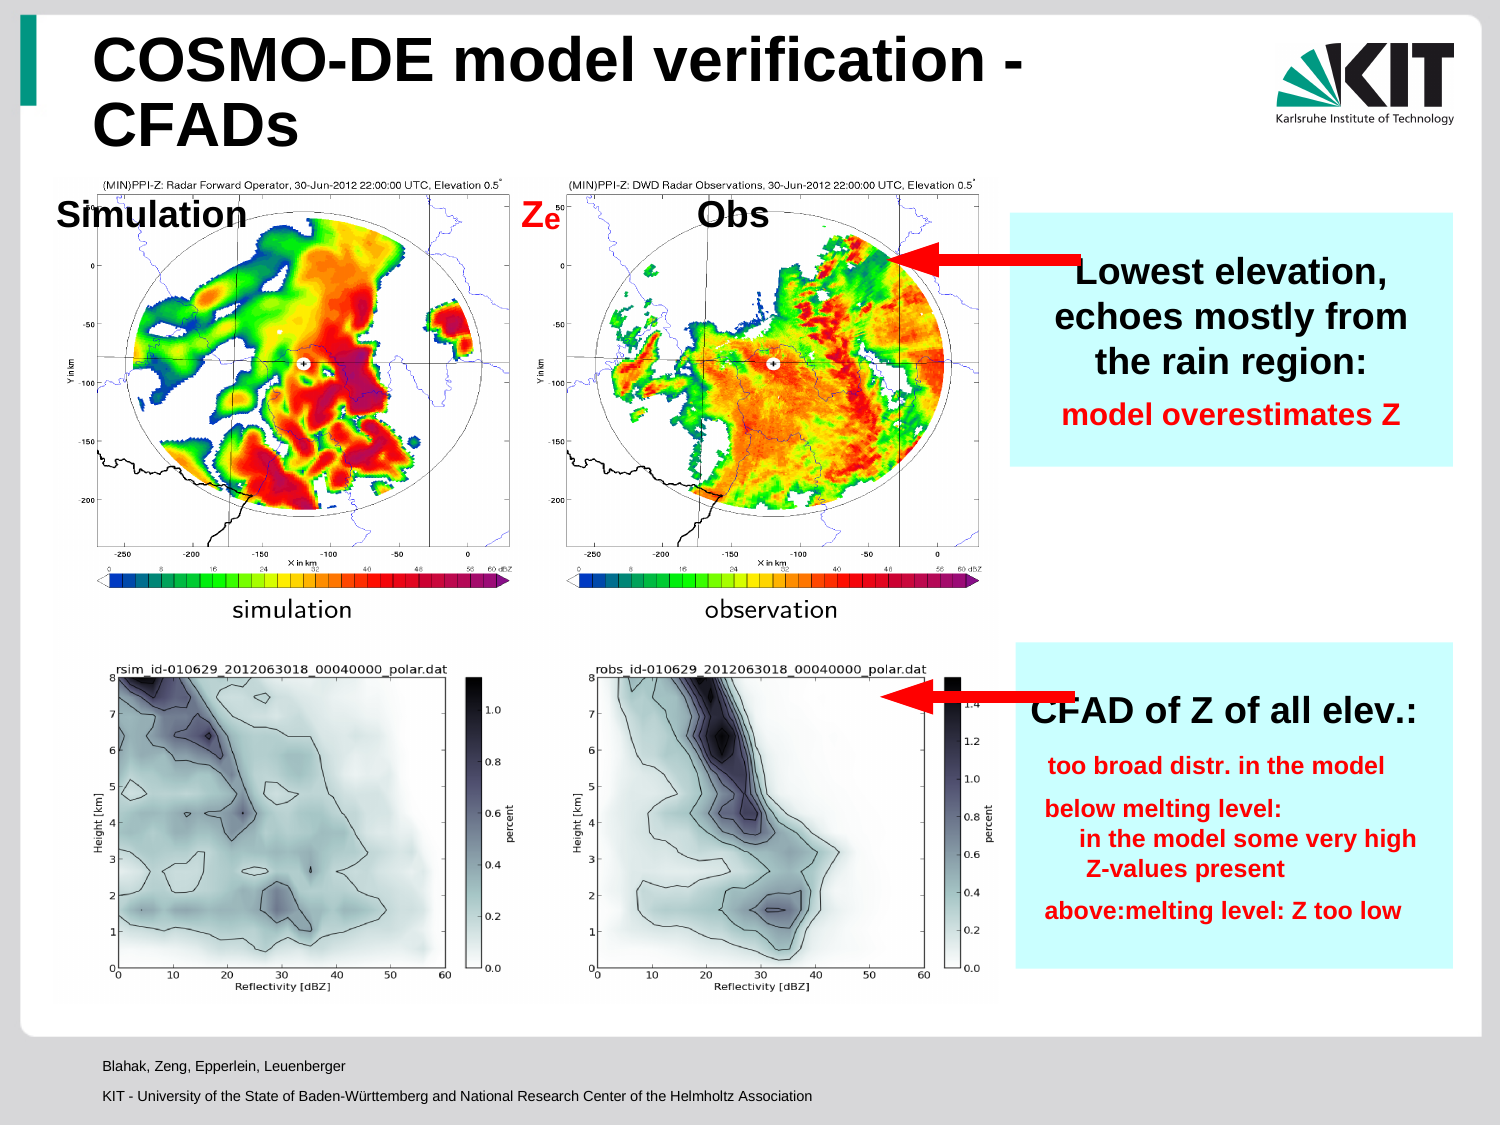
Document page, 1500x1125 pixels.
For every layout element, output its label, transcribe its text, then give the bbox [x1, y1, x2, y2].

picture [0, 0, 1500, 1125]
text_box Simulation Ze Obs [41, 183, 1371, 249]
text_box CFAD of Z of all elev.: too broad distr. in the model below melting level: in the model some very high Z-values present above:melting level: Z too low [1015, 642, 1453, 969]
title COSMO-DE model verification - CFADs [92, 25, 1206, 165]
text_box Lowest elevation, echoes mostly from the rain region: model overestimates Z [1009, 212, 1453, 467]
